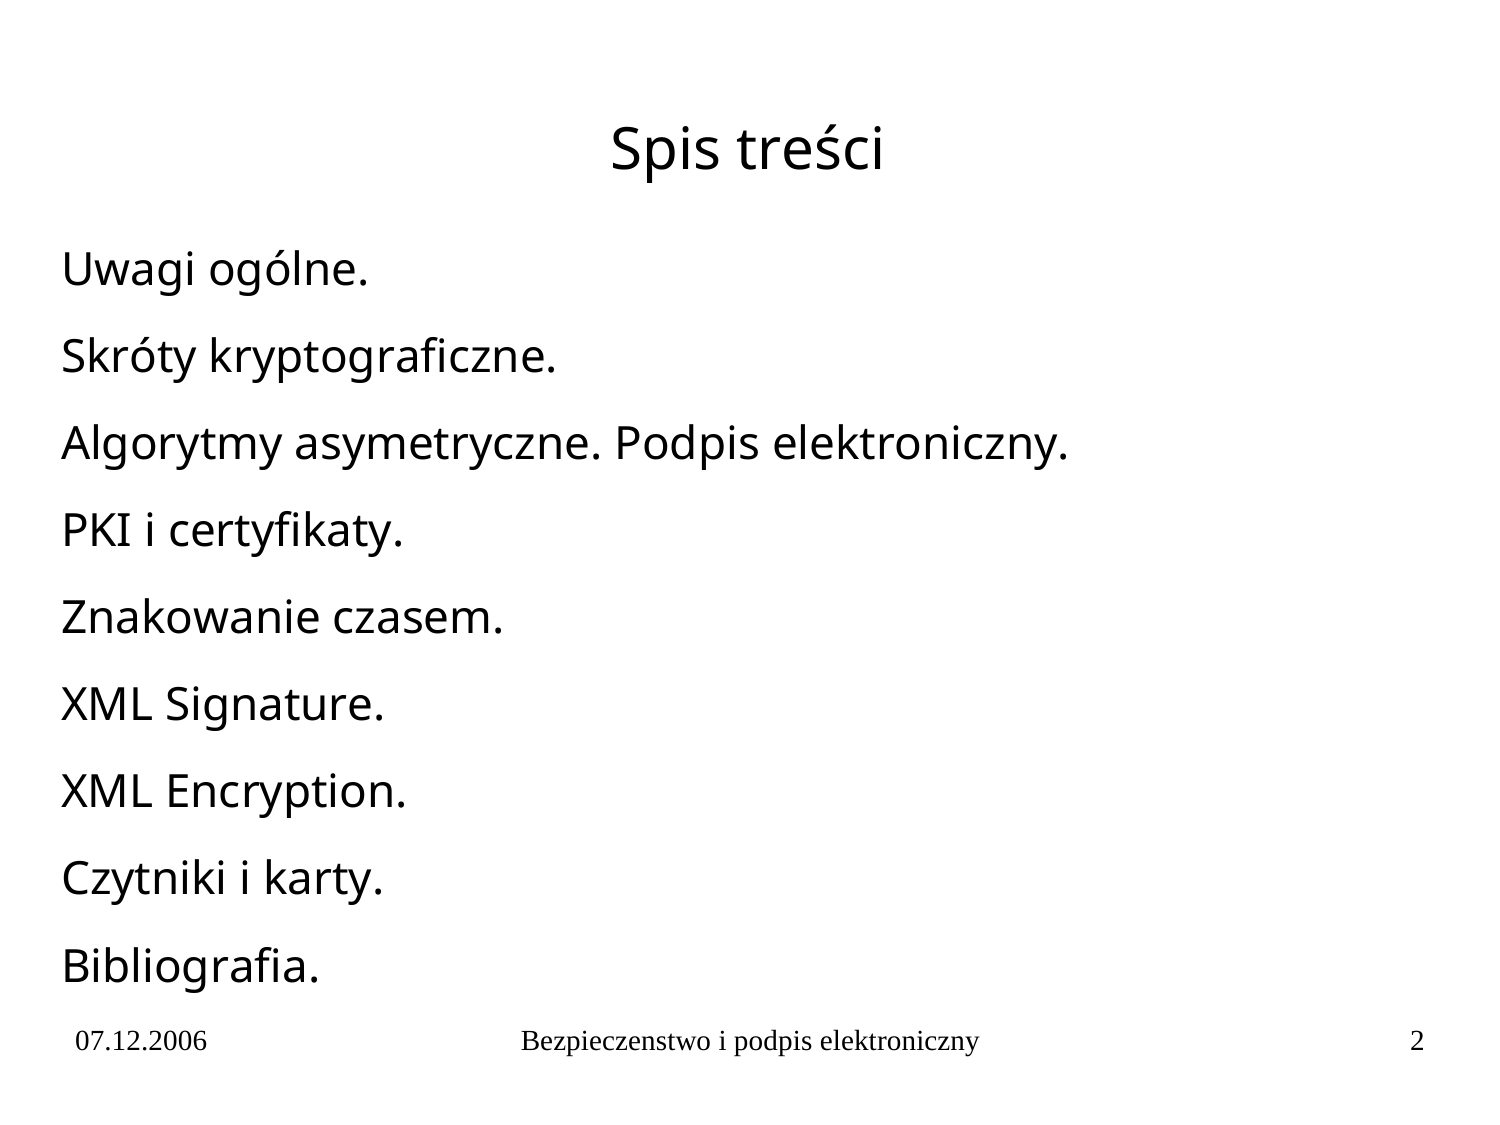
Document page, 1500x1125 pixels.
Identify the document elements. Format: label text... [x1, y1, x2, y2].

list Uwagi ogólne. Skróty kryptograficzne. Algorytmy asymetryczne. Podpis elektroniczny. PKI i certyfikaty. Znakowanie czasem. XML Signature. XML Encryption. Czytniki i karty. Bibliografia. [61, 236, 1448, 969]
title Spis treści [59, 88, 1437, 205]
